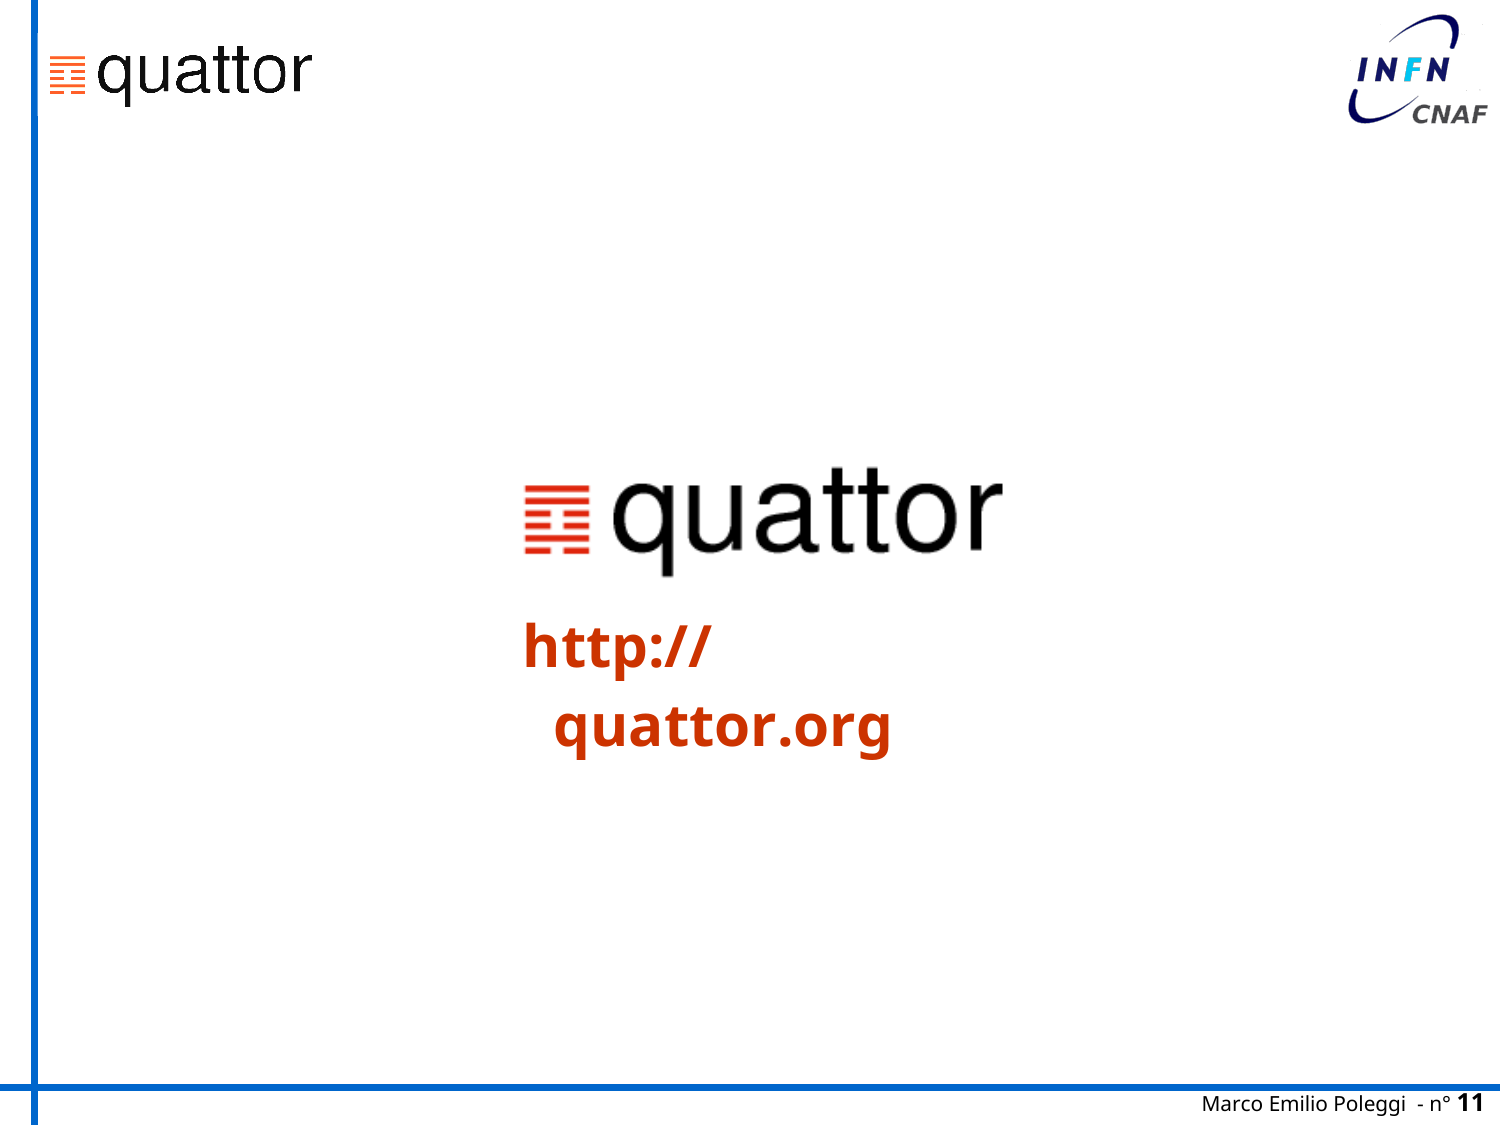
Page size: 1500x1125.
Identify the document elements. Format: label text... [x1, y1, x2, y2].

list http://quattor.org [507, 515, 1017, 771]
picture [452, 349, 1156, 691]
picture [1347, 13, 1489, 125]
